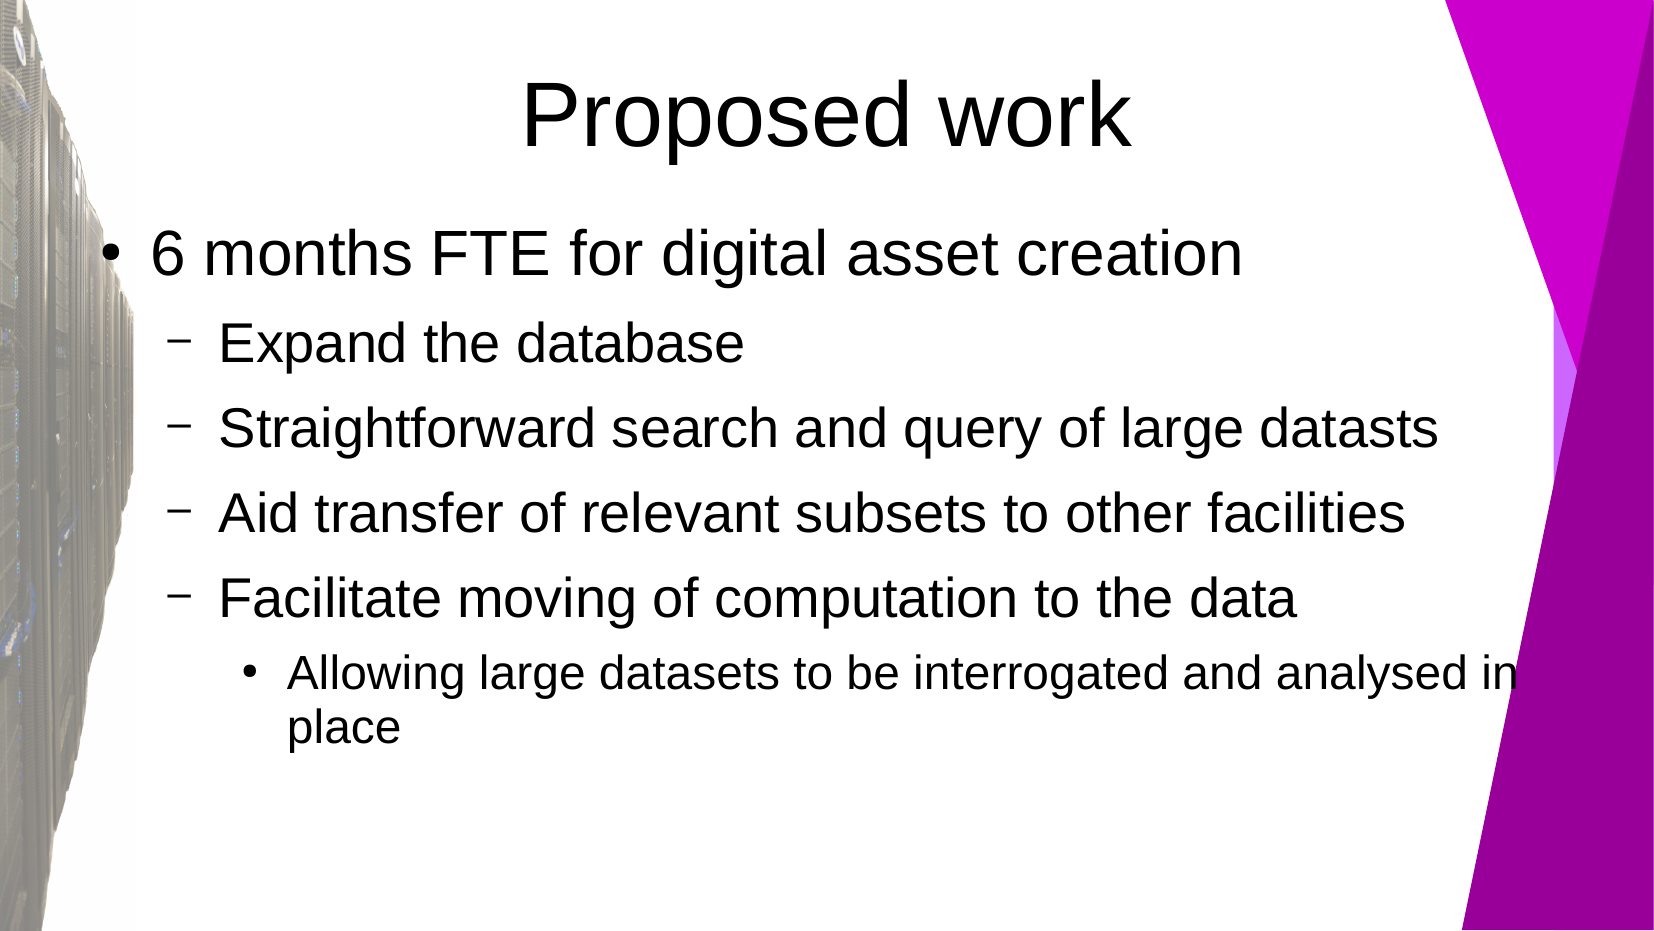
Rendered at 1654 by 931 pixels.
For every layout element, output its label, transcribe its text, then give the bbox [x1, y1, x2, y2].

title Proposed work [82, 37, 1571, 193]
picture [0, 0, 137, 931]
list 6 months FTE for digital asset creation Expand the database Straightforward search and query of large datasts Aid transfer of relevant subsets to other facilities Facilitate moving of computation to the data Allowing large datasets to be interrogated and analysed in place [82, 217, 1571, 758]
